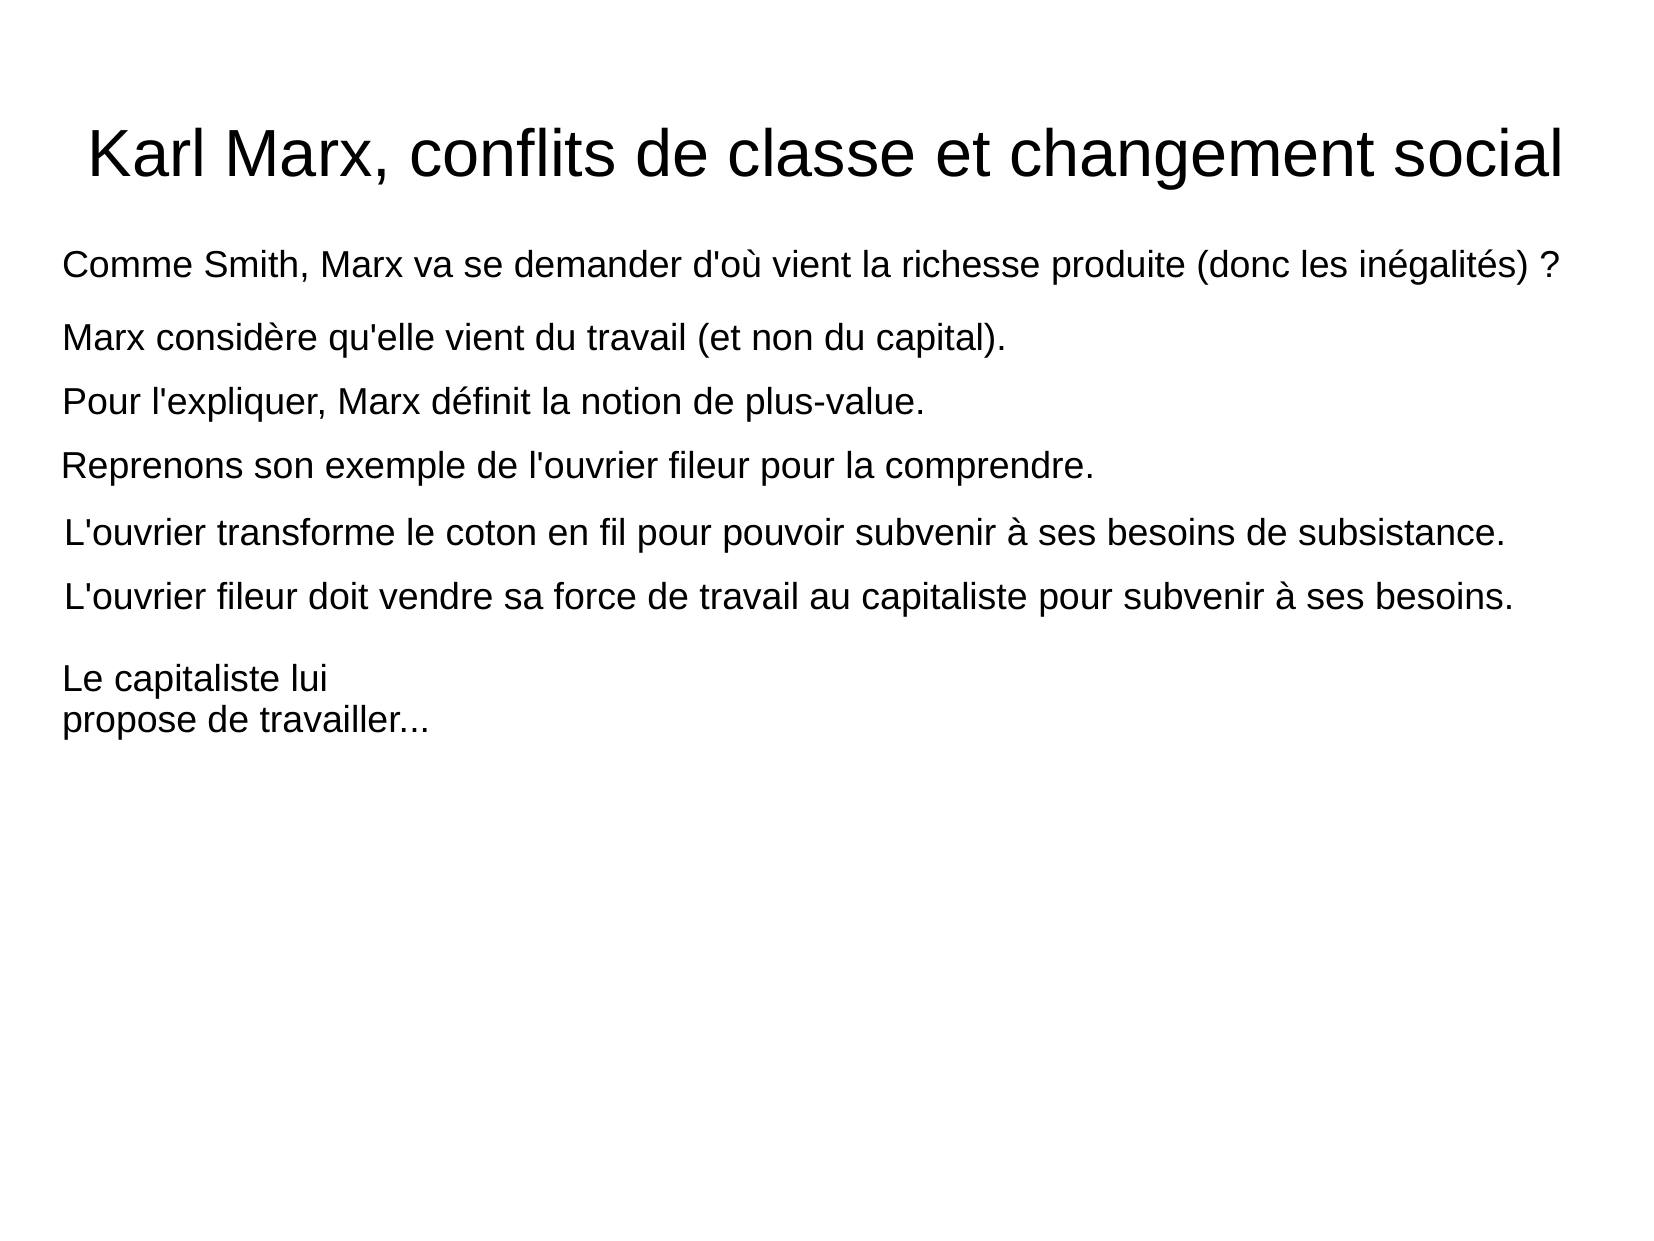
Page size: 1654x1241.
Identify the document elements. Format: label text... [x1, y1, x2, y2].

text_box Marx considère qu'elle vient du travail (et non du capital). [47, 308, 1025, 366]
title Karl Marx, conflits de classe et changement social [82, 56, 1571, 236]
text_box Le capitaliste lui propose de travailler... [47, 649, 446, 749]
text_box Reprenons son exemple de l'ouvrier fileur pour la comprendre. [46, 437, 1123, 494]
text_box Comme Smith, Marx va se demander d'où vient la richesse produite (donc les inégalités) ? [47, 236, 1579, 294]
text_box L'ouvrier fileur doit vendre sa force de travail au capitaliste pour subvenir à ses besoins. [49, 568, 1542, 626]
text_box Pour l'expliquer, Marx définit la notion de plus-value. [47, 373, 943, 431]
text_box L'ouvrier transforme le coton en fil pour pouvoir subvenir à ses besoins de subsistance. [49, 503, 1542, 561]
